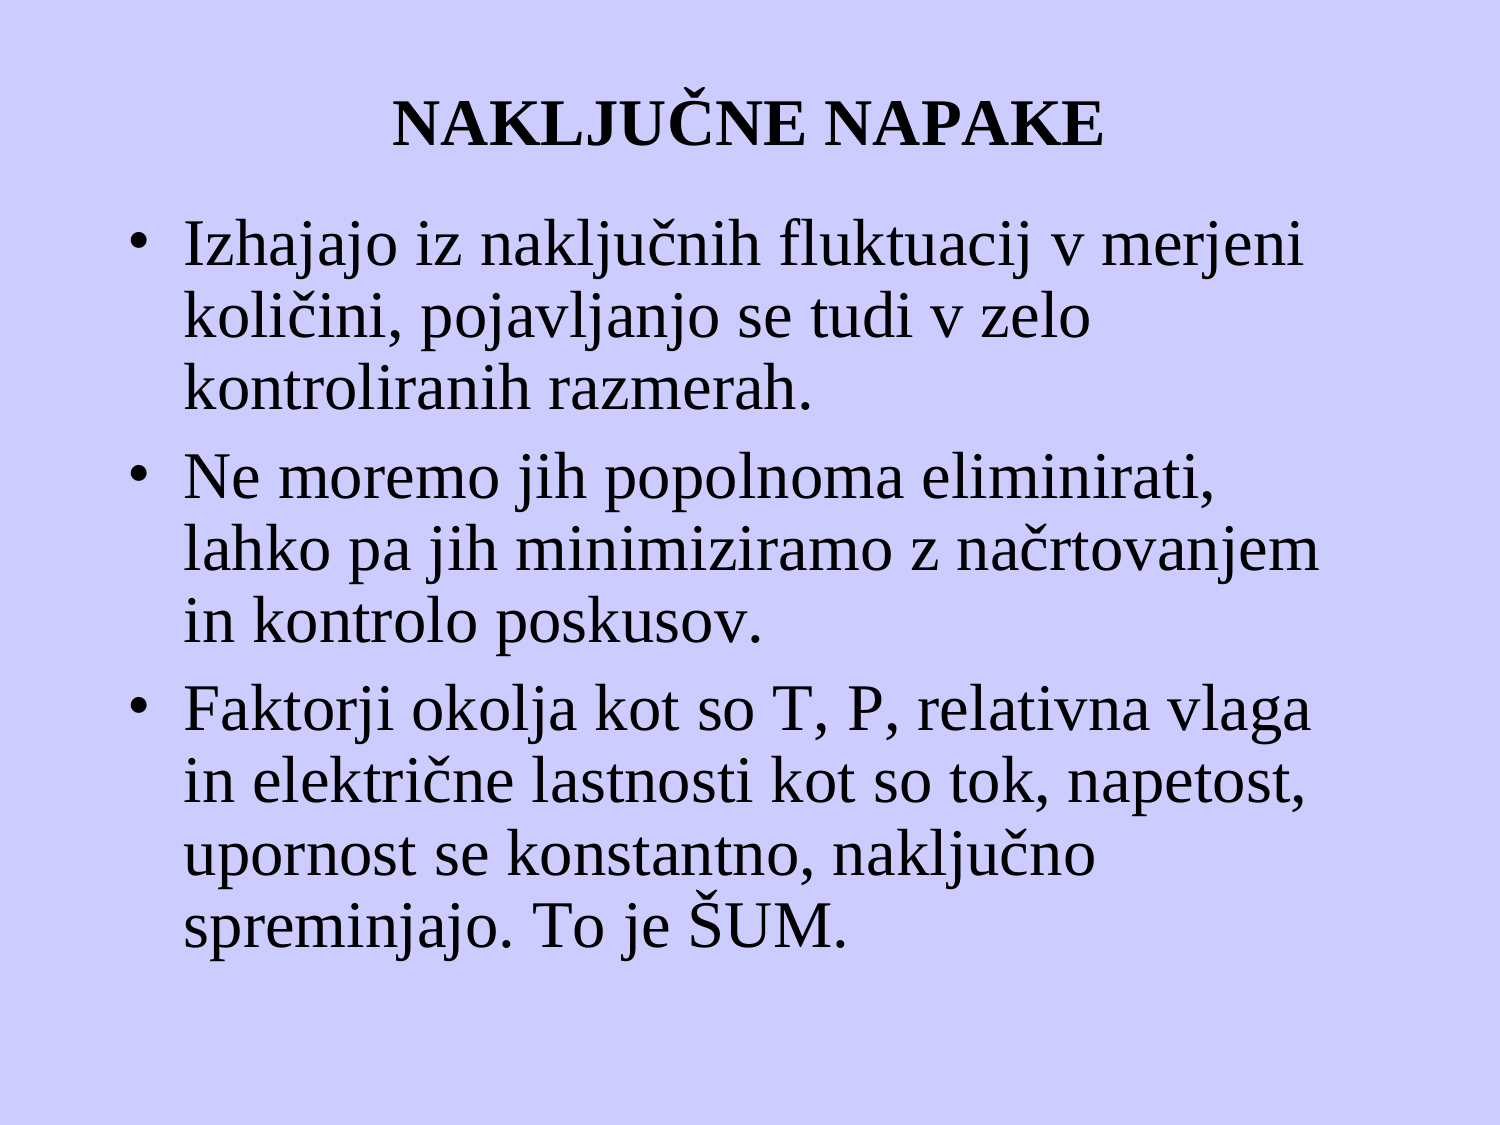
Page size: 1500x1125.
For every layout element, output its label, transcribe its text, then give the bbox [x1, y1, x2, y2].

title NAKLJUČNE NAPAKE [112, 24, 1388, 200]
list Izhajajo iz naključnih fluktuacij v merjeni količini, pojavljanjo se tudi v zelo kontroliranih razmerah. Ne moremo jih popolnoma eliminirati, lahko pa jih minimiziramo z načrtovanjem in kontrolo poskusov. Faktorji okolja kot so T, P, relativna vlaga in električne lastnosti kot so tok, napetost, upornost se konstantno, naključno spreminjajo. To je ŠUM. [112, 200, 1388, 1026]
